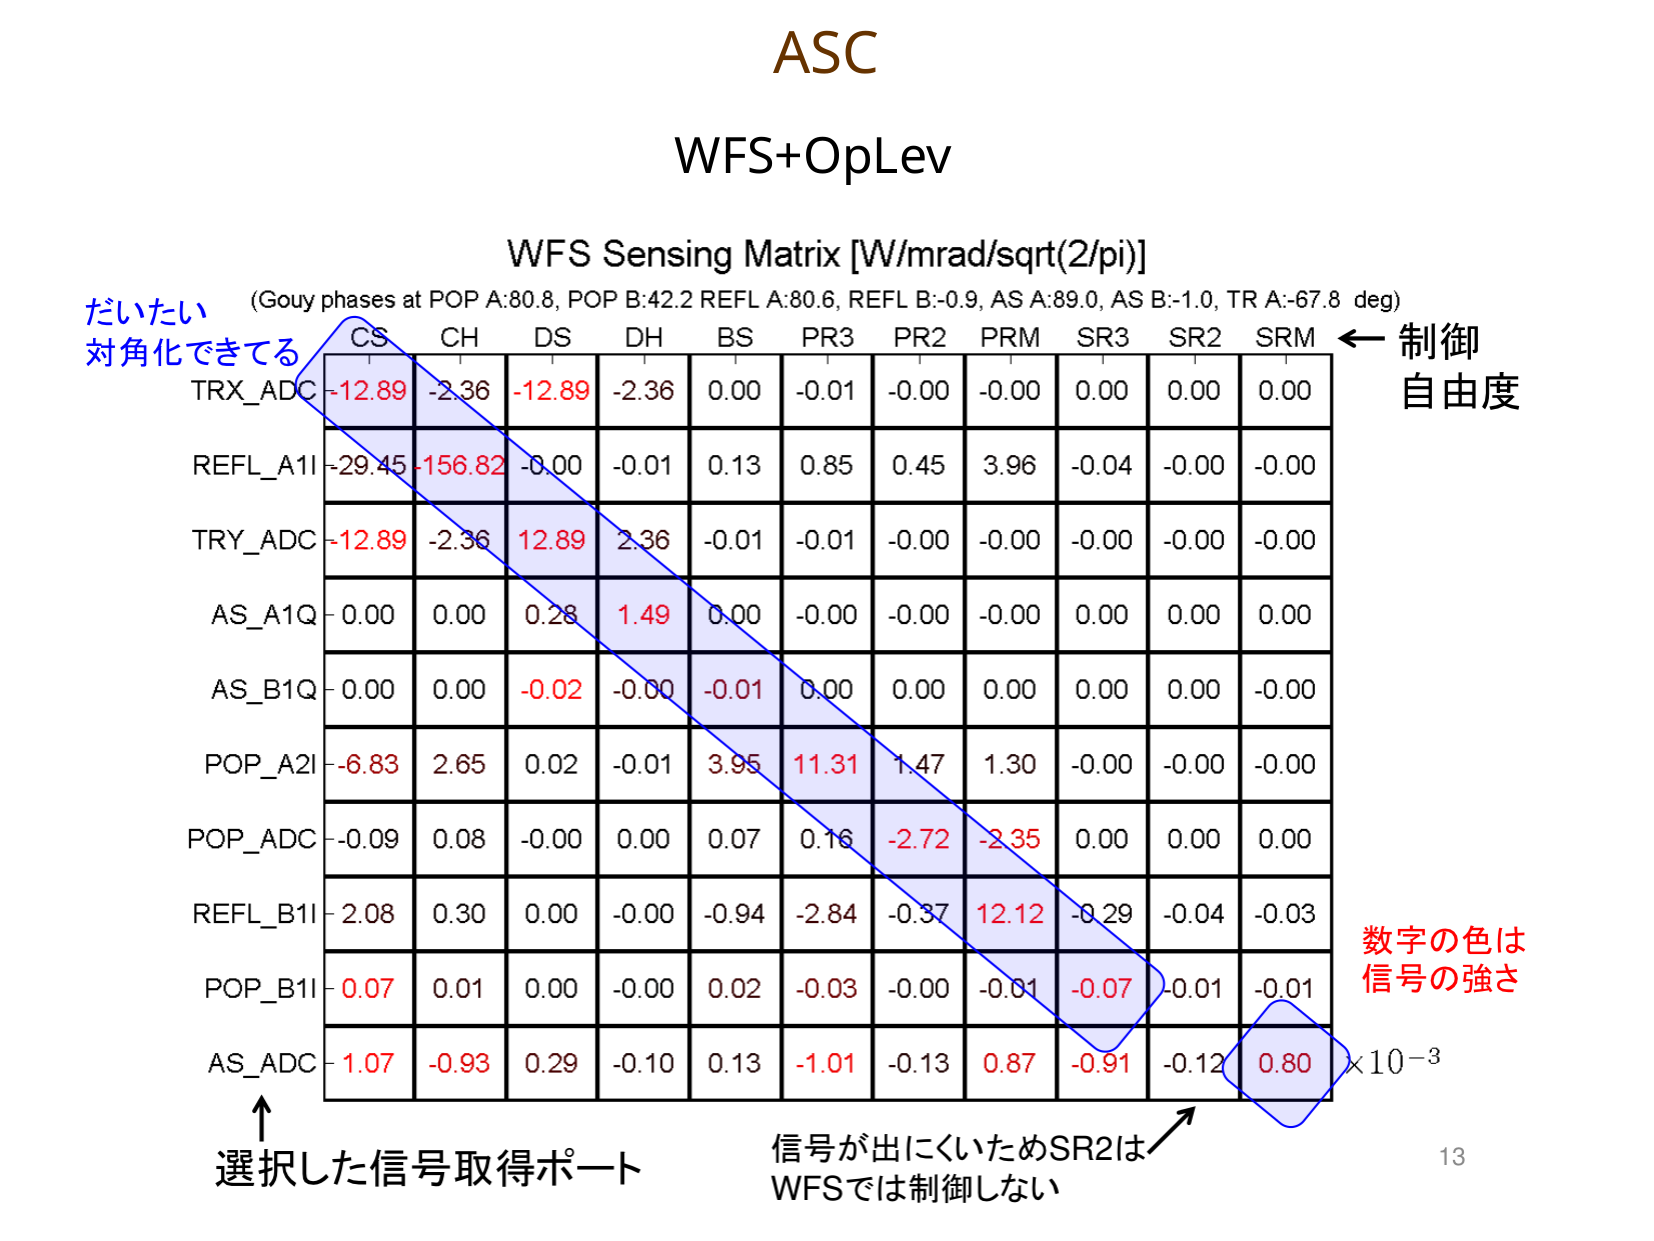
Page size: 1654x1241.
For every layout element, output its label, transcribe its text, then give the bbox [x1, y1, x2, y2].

text_box ASC [758, 4, 895, 90]
picture [76, 230, 1536, 1208]
text_box WFS+OpLev [660, 112, 972, 188]
